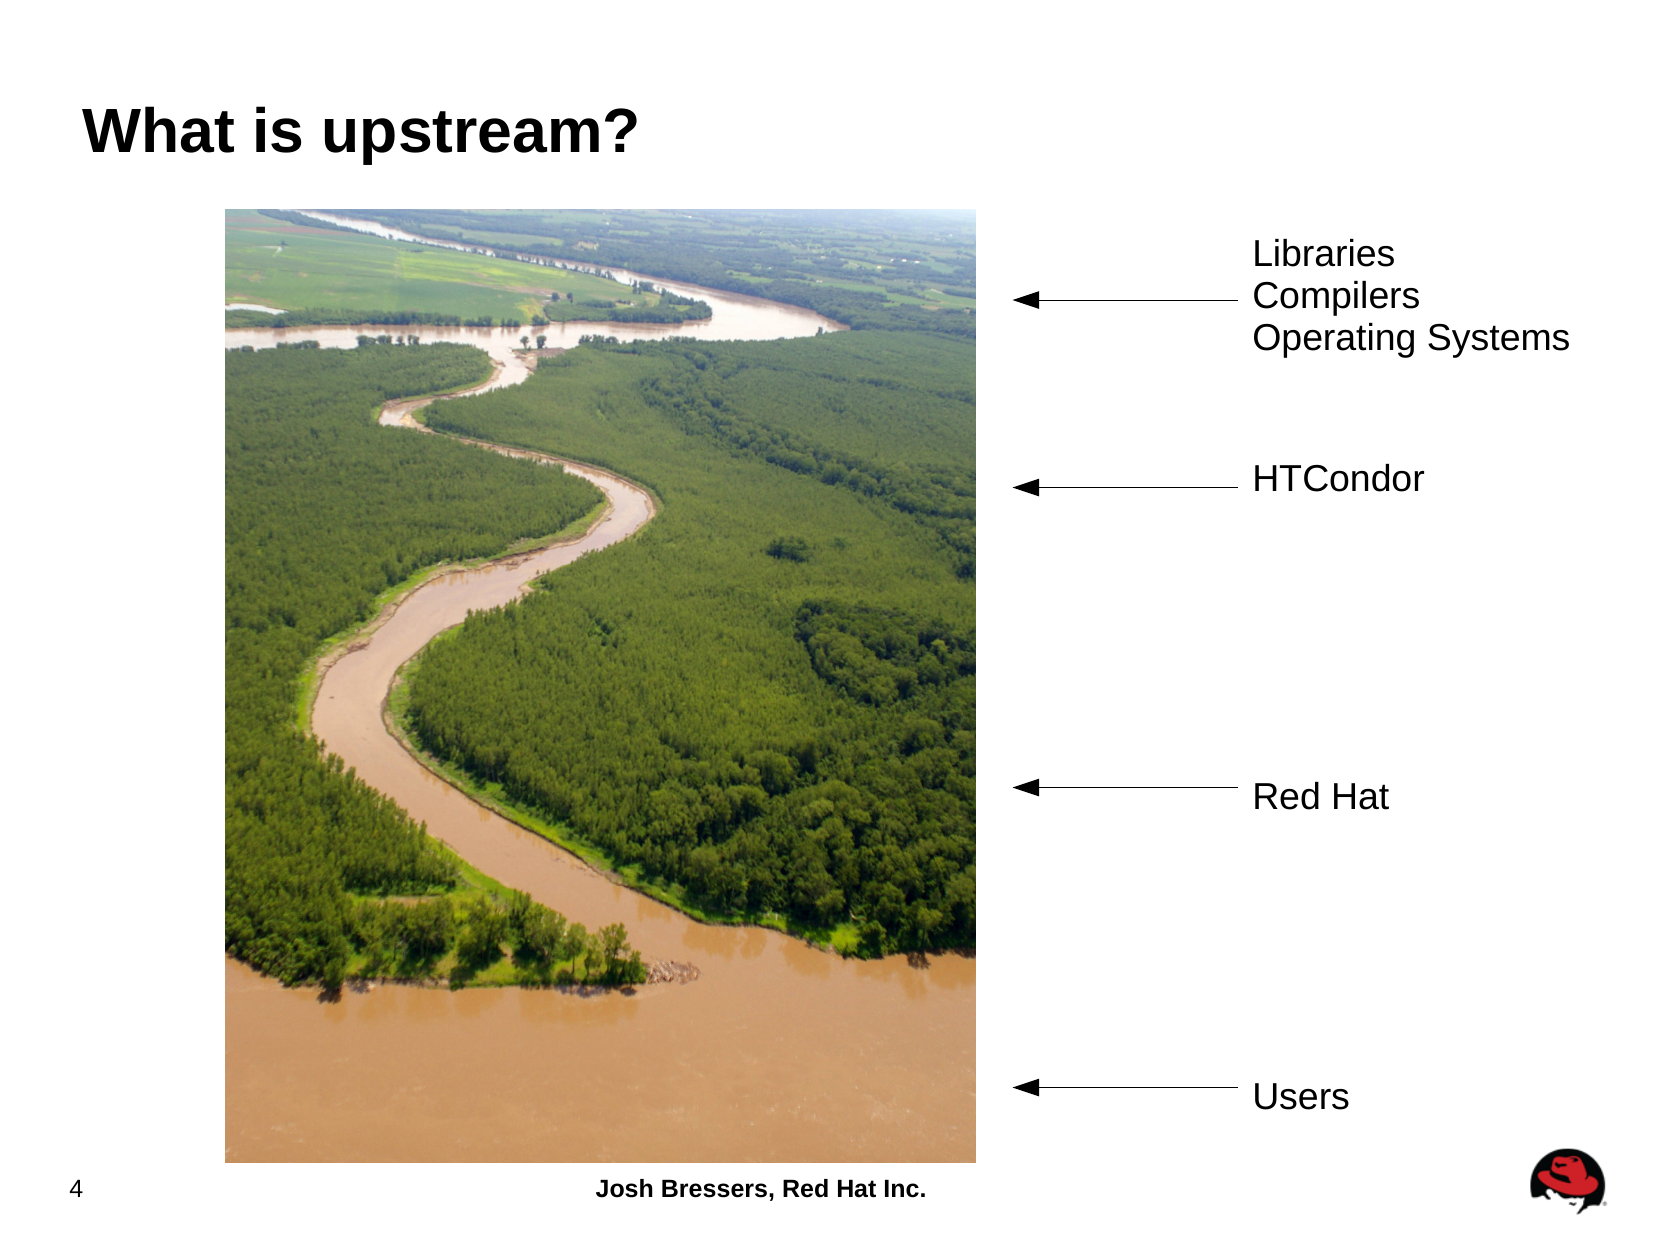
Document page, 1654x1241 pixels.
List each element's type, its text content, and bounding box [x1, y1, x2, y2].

text_box HTCondor [1237, 450, 1440, 507]
picture [1529, 1146, 1613, 1224]
text_box Libraries Compilers Operating Systems [1237, 225, 1586, 366]
text_box Red Hat [1237, 768, 1405, 826]
text_box Users [1237, 1068, 1365, 1126]
picture [225, 209, 976, 1163]
title What is upstream? [82, 37, 1571, 226]
